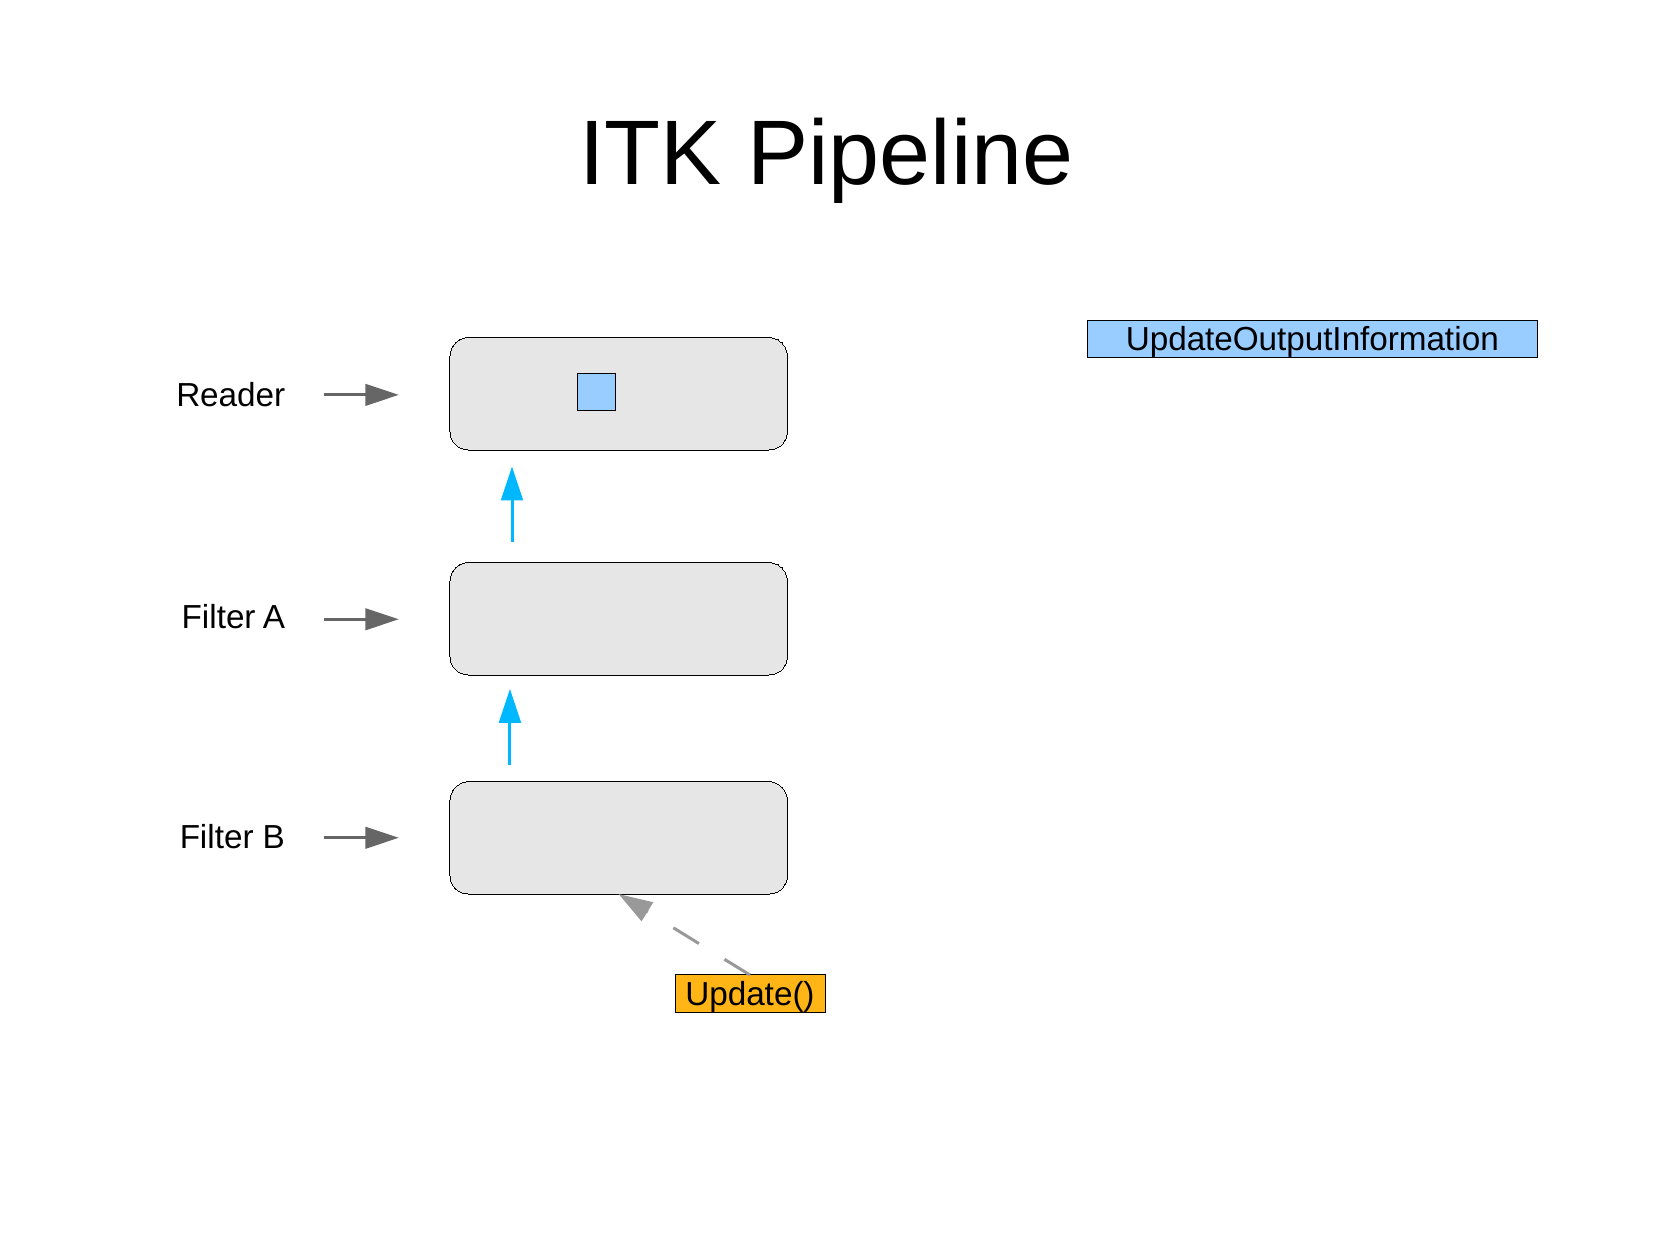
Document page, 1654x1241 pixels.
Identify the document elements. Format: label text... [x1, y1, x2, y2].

title ITK Pipeline [82, 56, 1571, 250]
text_box Update() [675, 974, 826, 1013]
text_box [449, 562, 788, 676]
text_box Reader [112, 369, 301, 422]
text_box [449, 337, 788, 451]
text_box Filter B [112, 810, 301, 863]
text_box [449, 781, 788, 895]
text_box Filter A [112, 591, 301, 644]
text_box UpdateOutputInformation [1087, 320, 1538, 358]
